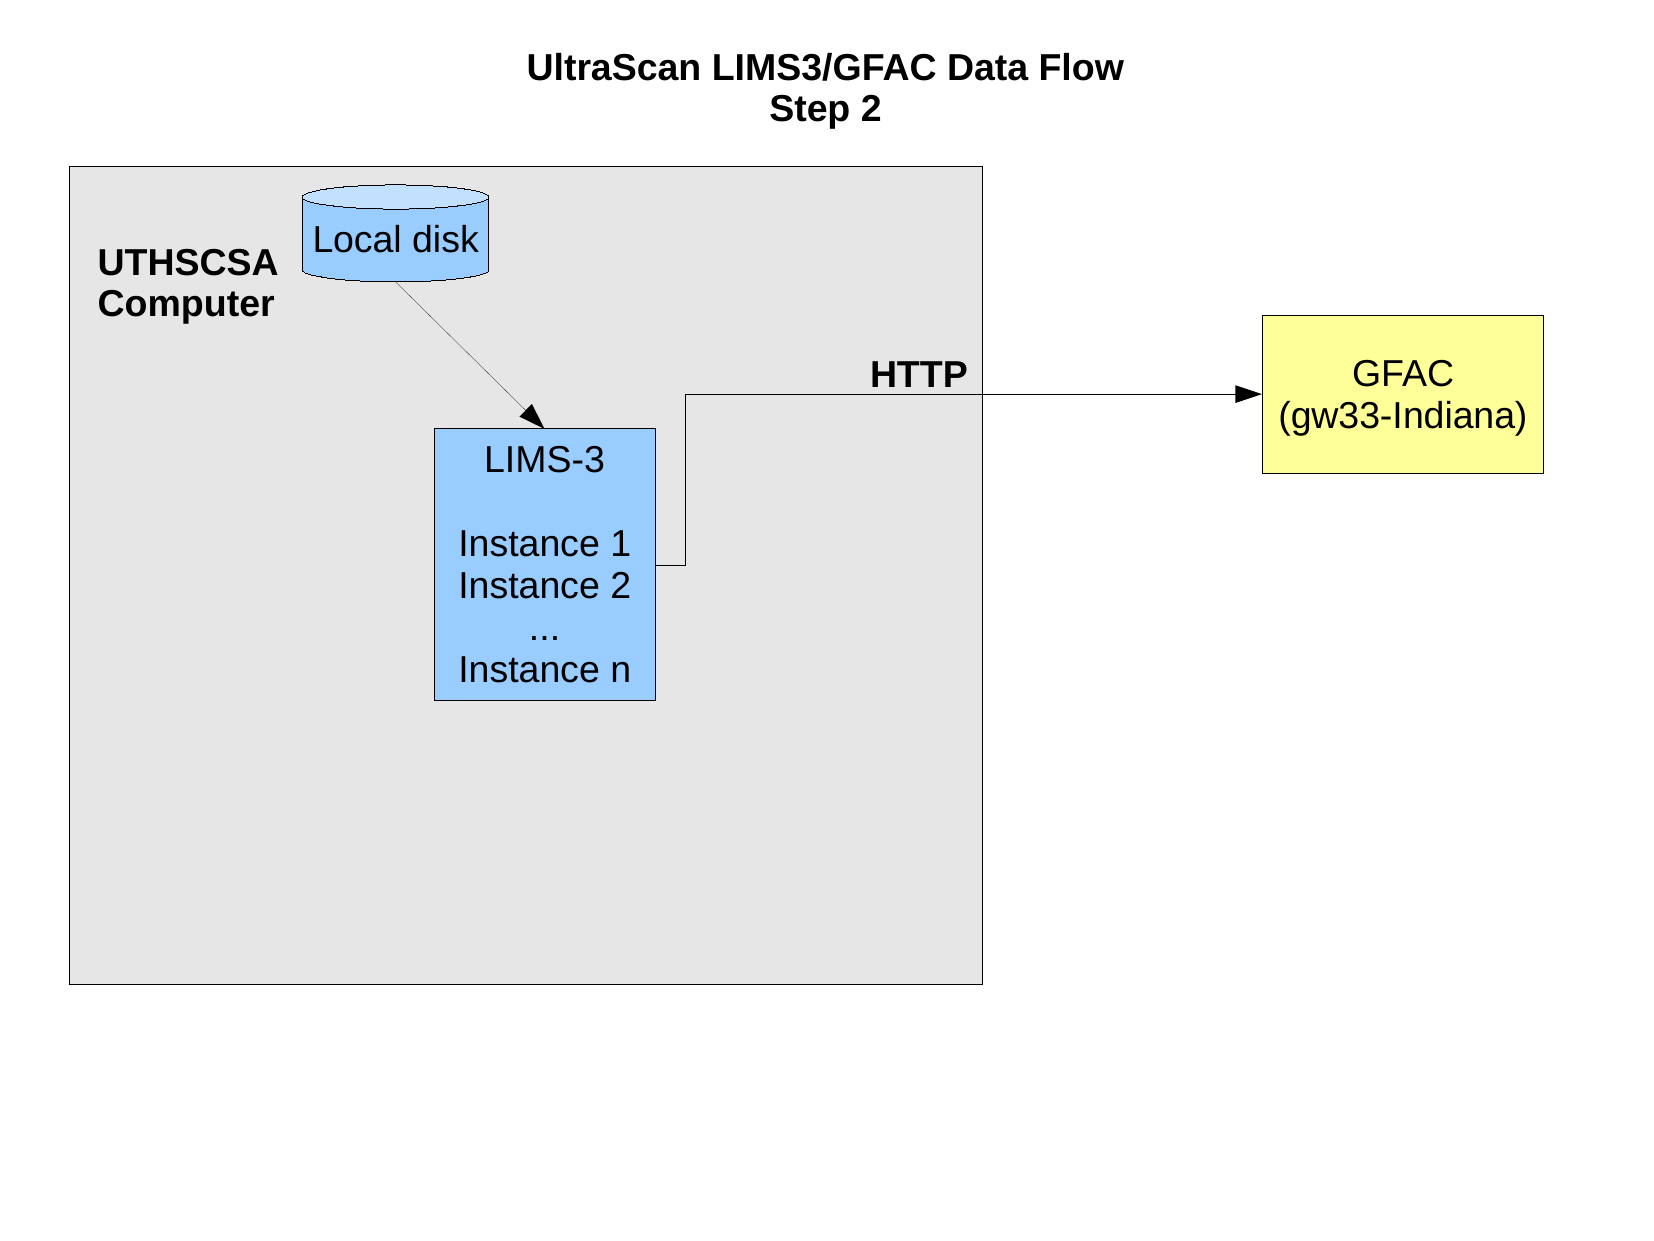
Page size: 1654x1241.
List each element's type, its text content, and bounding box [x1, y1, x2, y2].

text_box UltraScan LIMS3/GFAC Data Flow Step 2 [511, 38, 1140, 138]
text_box HTTP [855, 345, 992, 403]
text_box UTHSCSA Computer [82, 233, 302, 333]
text_box [69, 166, 983, 985]
text_box Local disk [302, 199, 489, 282]
text_box GFAC (gw33-Indiana) [1262, 315, 1544, 474]
text_box LIMS-3 Instance 1 Instance 2 ... Instance n [434, 428, 656, 701]
